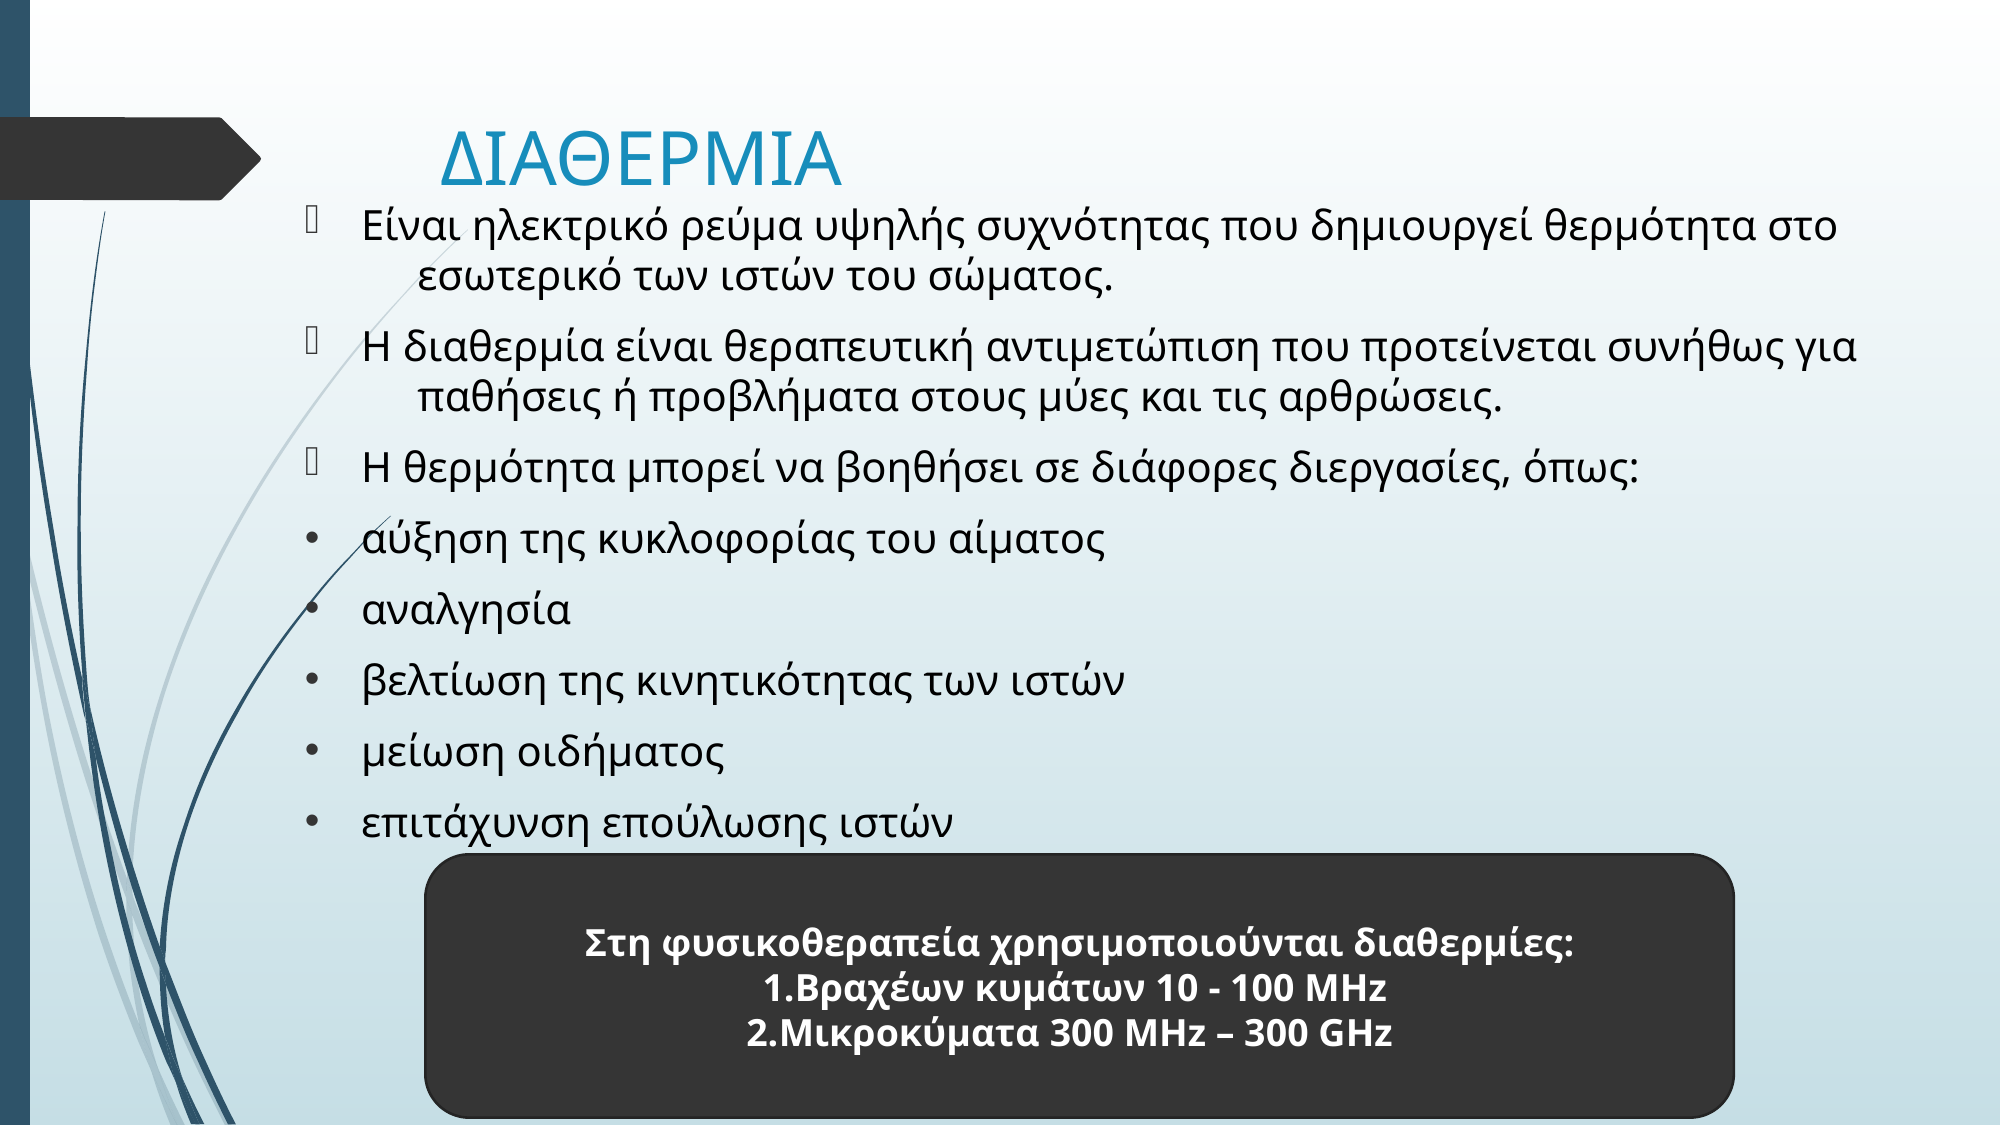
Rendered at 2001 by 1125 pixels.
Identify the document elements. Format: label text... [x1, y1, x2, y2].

title ΔΙΑΘΕΡΜΙΑ [425, 102, 1888, 191]
text_box Στη φυσικοθεραπεία χρησιμοποιούνται διαθερμίες: Βραχέων κυμάτων 10 - 100 ΜHz Μικροκύματα 300 MHz – 300 GHz [425, 854, 1734, 1118]
list Είναι ηλεκτρικό ρεύμα υψηλής συχνότητας που δημιουργεί θερμότητα στο εσωτερικό των ιστών του σώματος. Η διαθερμία είναι θεραπευτική αντιμετώπιση που προτείνεται συνήθως για παθήσεις ή προβλήματα στους μύες και τις αρθρώσεις. Η θερμότητα μπορεί να βοηθήσει σε διάφορες διεργασίες, όπως: αύξηση της κυκλοφορίας του αίματος αναλγησία βελτίωση της κινητικότητας των ιστών μείωση οιδήματος επιτάχυνση επούλωσης ιστών [289, 191, 1888, 913]
